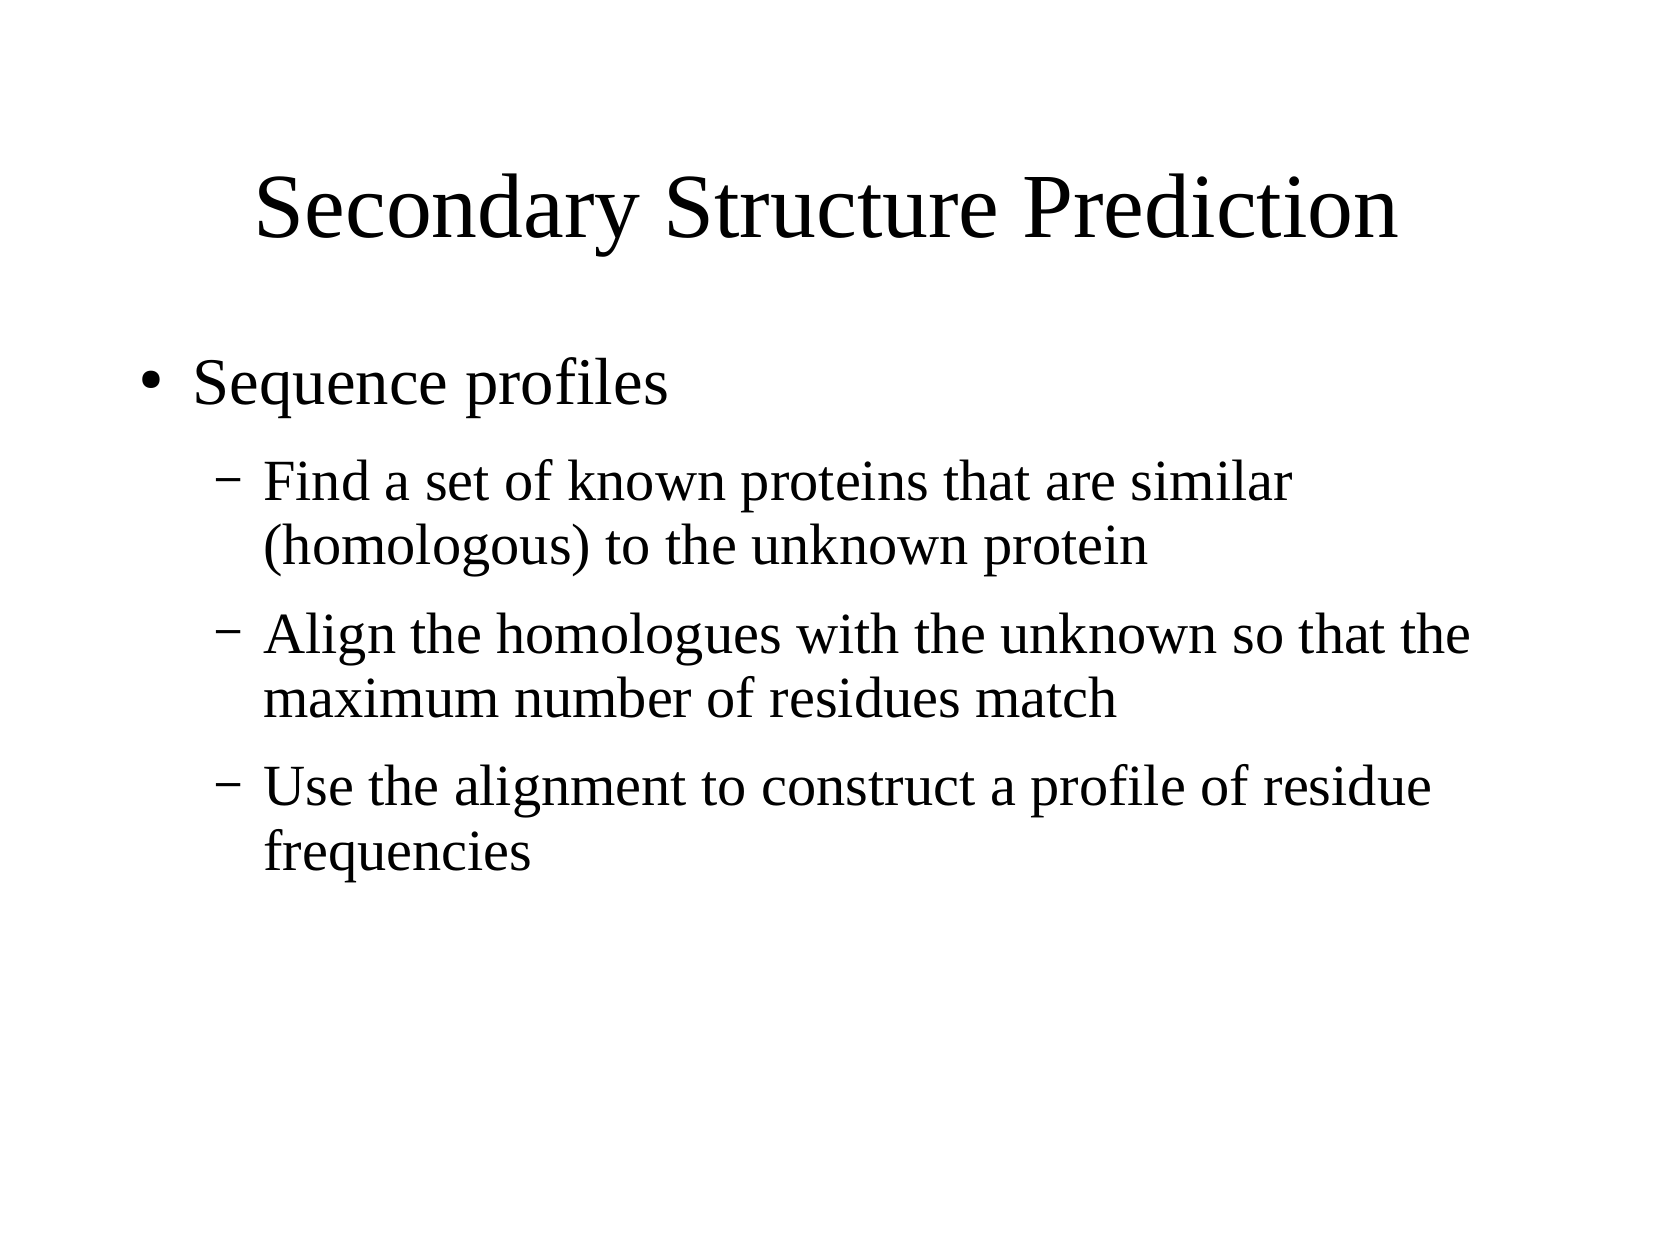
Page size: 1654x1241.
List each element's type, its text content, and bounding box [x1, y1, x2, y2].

title Secondary Structure Prediction [121, 102, 1534, 311]
list Sequence profiles Find a set of known proteins that are similar (homologous) to the unknown protein Align the homologues with the unknown so that the maximum number of residues match Use the alignment to construct a profile of residue frequencies [121, 344, 1534, 1127]
